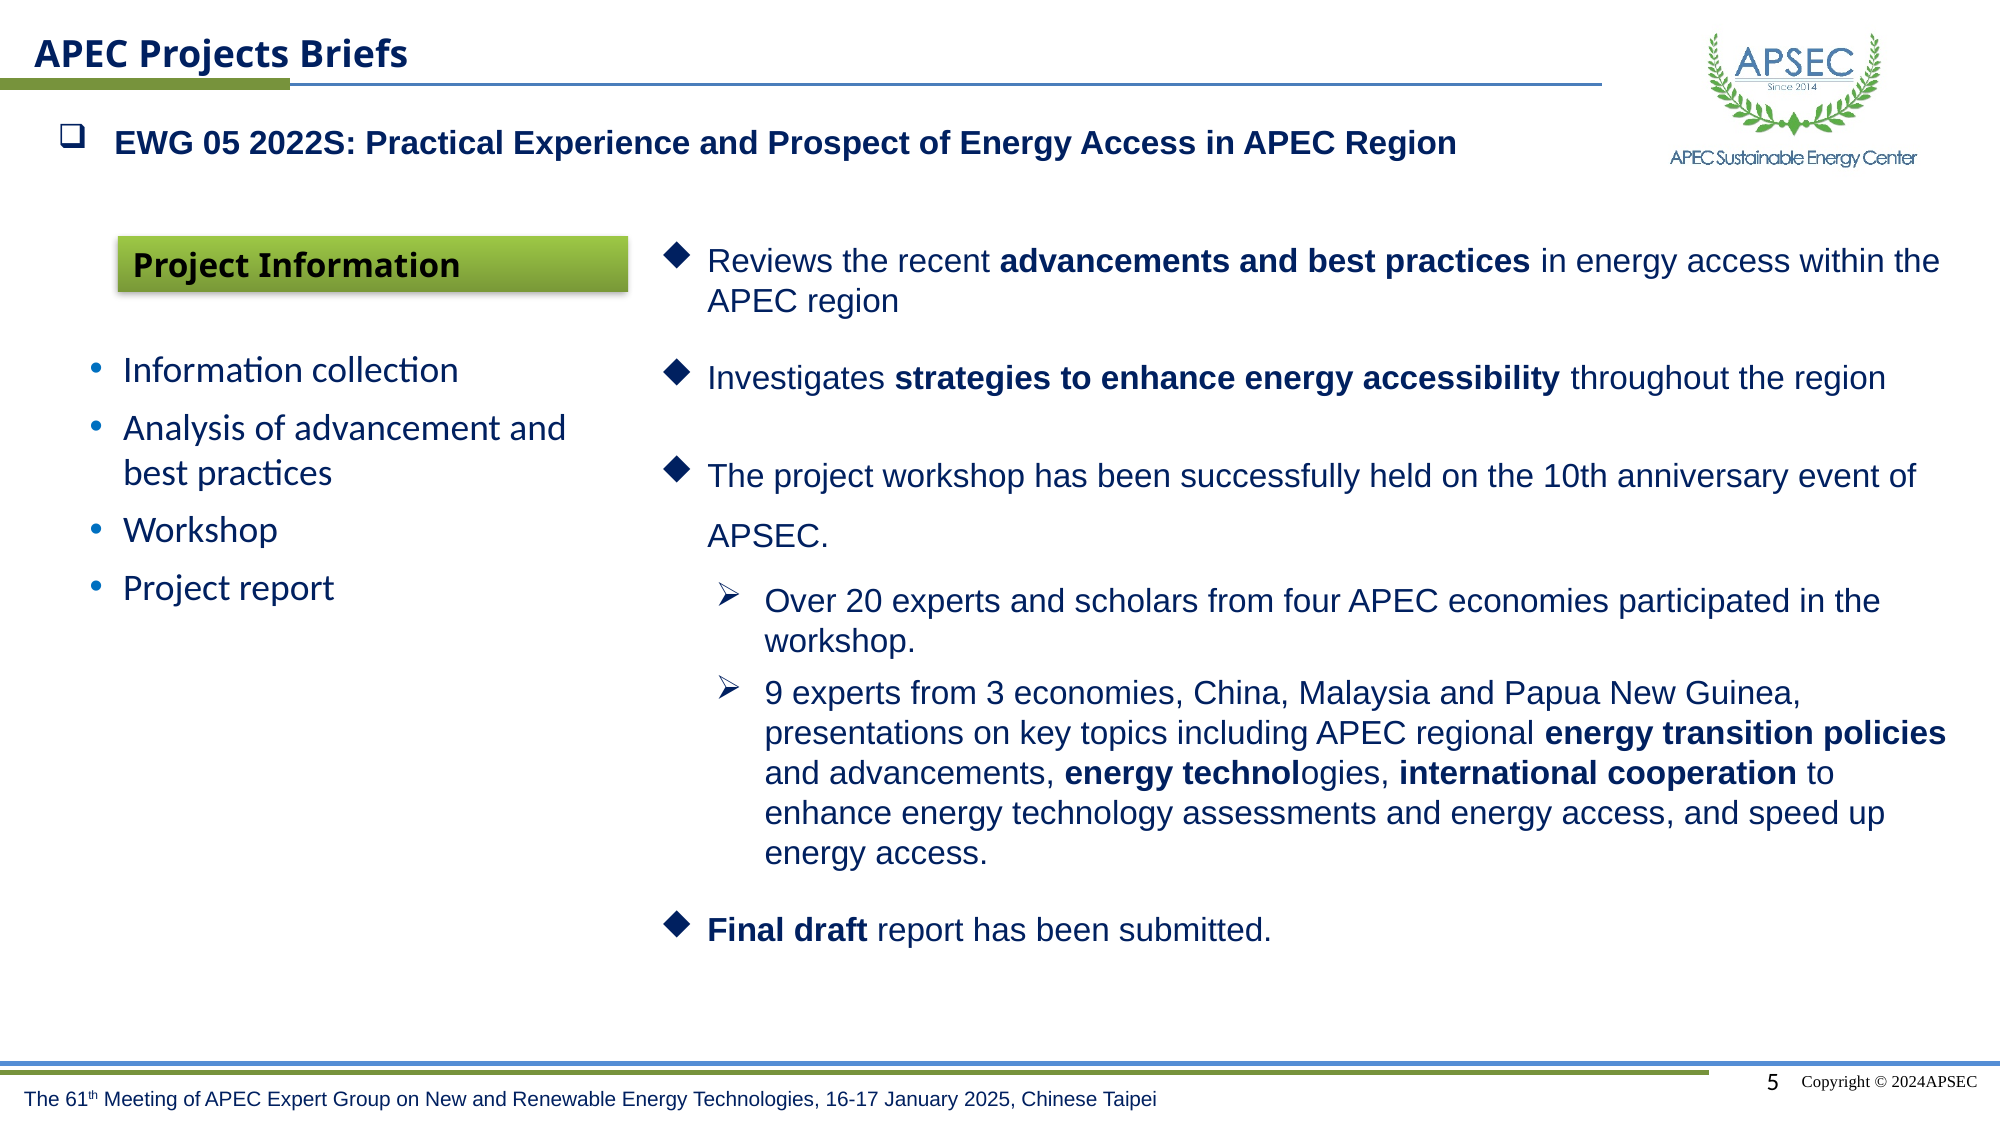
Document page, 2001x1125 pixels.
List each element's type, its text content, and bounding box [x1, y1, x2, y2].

text_box APEC Projects Briefs [19, 0, 587, 83]
text_box EWG 05 2022S: Practical Experience and Prospect of Energy Access in APEC Region [43, 113, 1662, 169]
text_box Information collection Analysis of advancement and best practices Workshop Project report [19, 338, 605, 616]
picture [1602, 19, 1985, 232]
text_box Project Information [117, 236, 629, 292]
text_box Reviews the recent advancements and best practices in energy access within the APEC region Investigates strategies to enhance energy accessibility throughout the region The project workshop has been successfully held on the 10th anniversary event of APSEC. Over 20 experts and scholars from four APEC economies participated in the workshop. 9 experts from 3 economies, China, Malaysia and Papua New Guinea, presentations on key topics including APEC regional energy transition policies and advancements, energy technologies, international cooperation to enhance energy technology assessments and energy access, and speed up energy access. Final draft report has been submitted. [645, 232, 1981, 1034]
